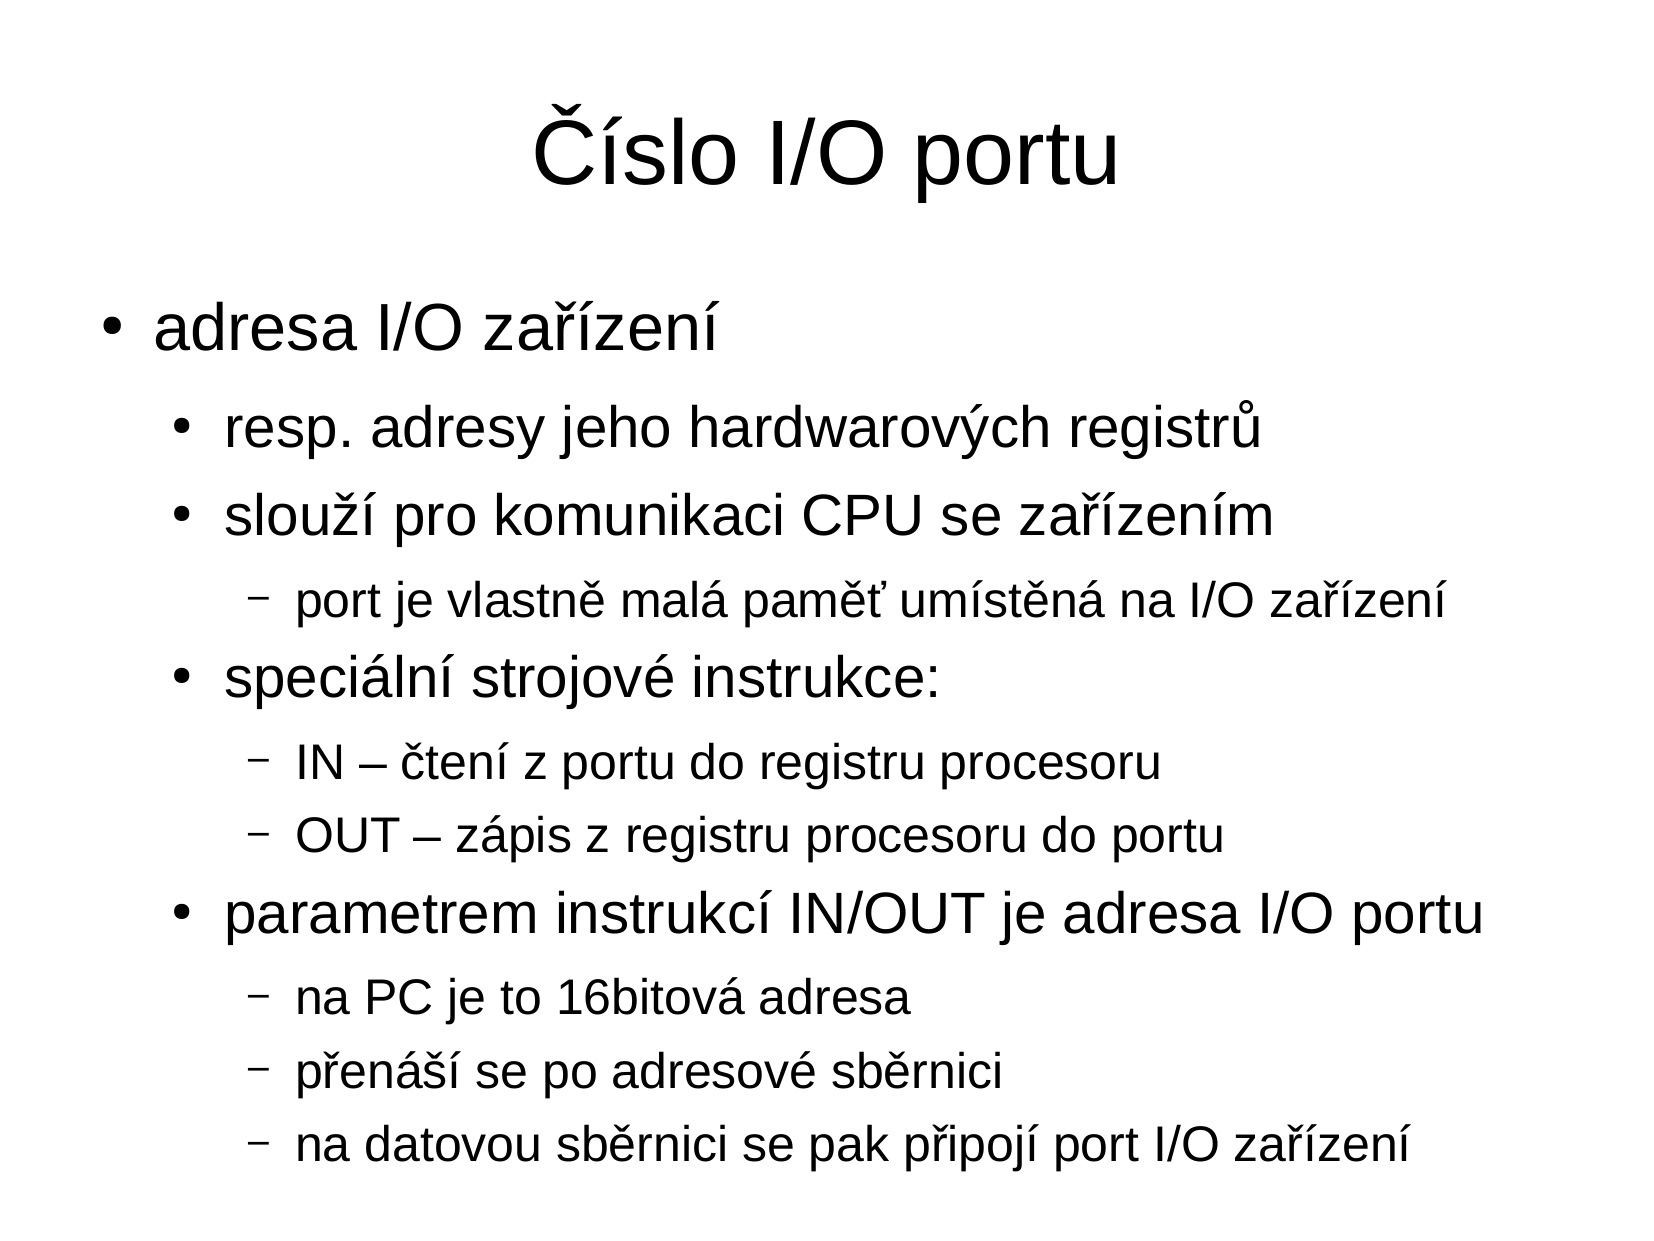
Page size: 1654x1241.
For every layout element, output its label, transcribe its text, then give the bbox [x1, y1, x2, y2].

list adresa I/O zařízení resp. adresy jeho hardwarových registrů slouží pro komunikaci CPU se zařízením port je vlastně malá paměť umístěná na I/O zařízení speciální strojové instrukce: IN – čtení z portu do registru procesoru OUT – zápis z registru procesoru do portu parametrem instrukcí IN/OUT je adresa I/O portu na PC je to 16bitová adresa přenáší se po adresové sběrnici na datovou sběrnici se pak připojí port I/O zařízení [82, 290, 1571, 1173]
title Číslo I/O portu [82, 49, 1571, 257]
